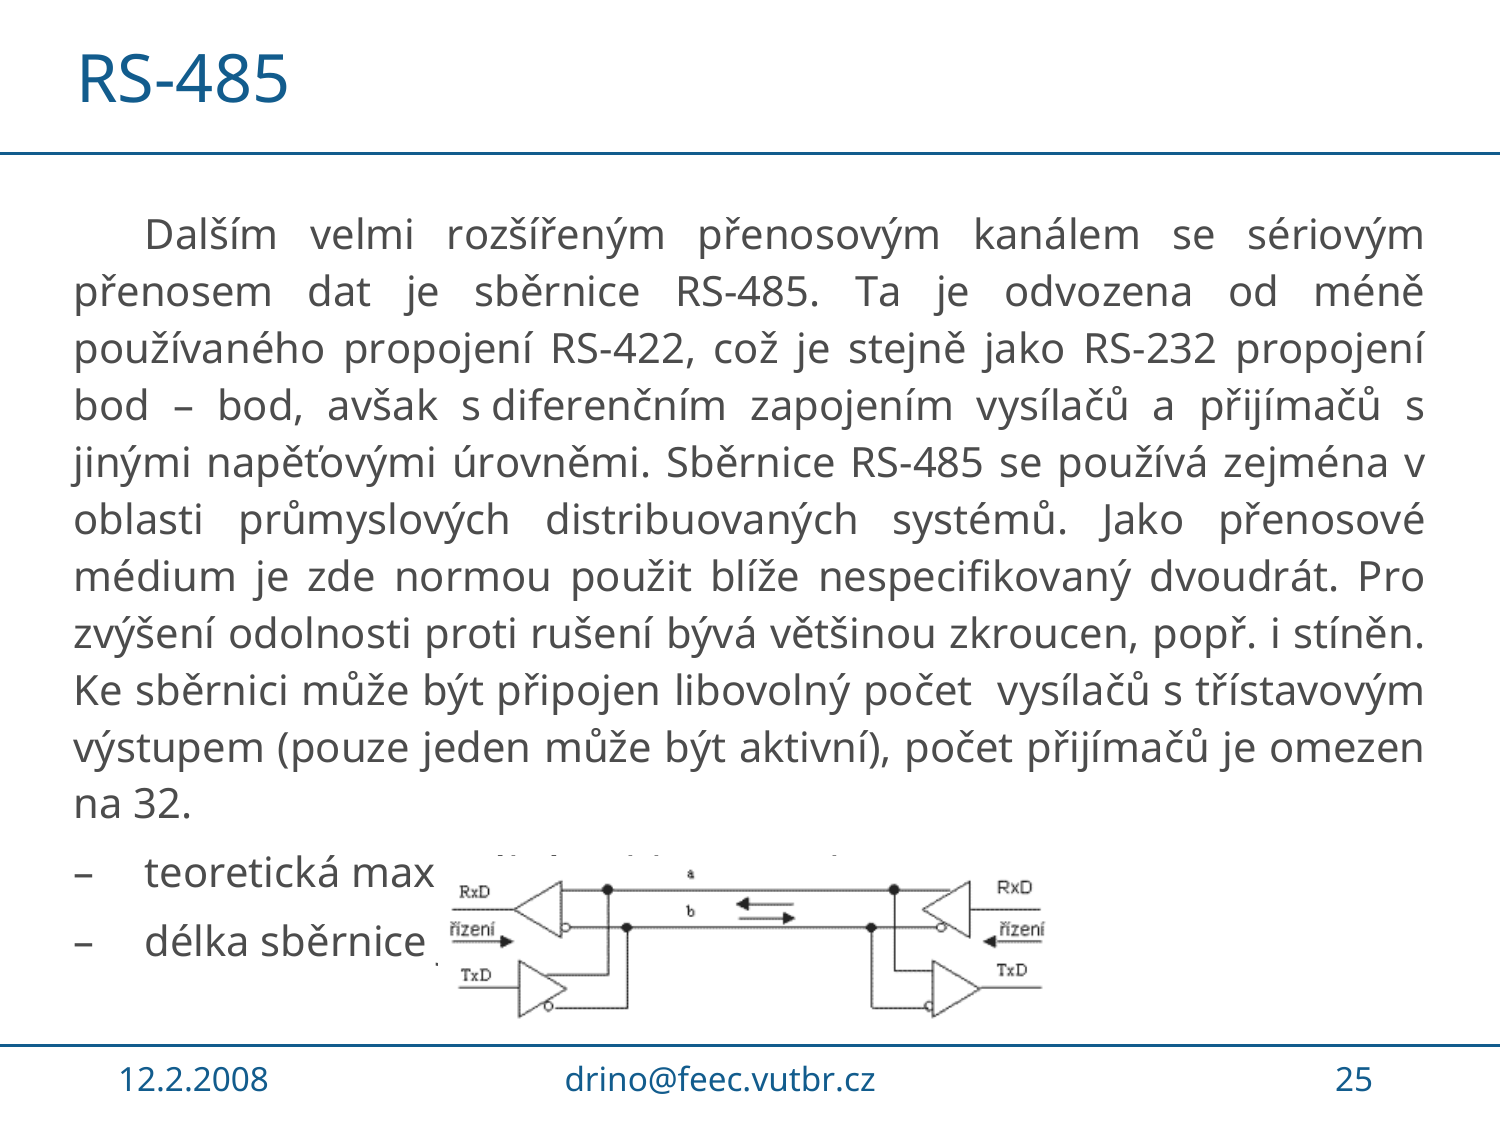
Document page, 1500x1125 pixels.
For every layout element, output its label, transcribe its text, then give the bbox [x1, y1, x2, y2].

text_box Dalším velmi rozšířeným přenosovým kanálem se sériovým přenosem dat je sběrnice RS-485. Ta je odvozena od méně používaného propojení RS-422, což je stejně jako RS-232 propojení bod – bod, avšak s diferenčním zapojením vysílačů a přijímačů s jinými napěťovými úrovněmi. Sběrnice RS-485 se používá zejména v oblasti průmyslových distribuovaných systémů. Jako přenosové médium je zde normou použit blíže nespecifikovaný dvoudrát. Pro zvýšení odolnosti proti rušení bývá většinou zkroucen, popř. i stíněn. Ke sběrnici může být připojen libovolný počet vysílačů s třístavovým výstupem (pouze jeden může být aktivní), počet přijímačů je omezen na 32. – teoretická maximální rychlost 10 Mb/s; – délka sběrnice je omezena na 1200 m. [59, 196, 1442, 977]
text_box drino@feec.vutbr.cz [454, 1049, 987, 1125]
title RS-485 [0, 0, 1500, 152]
text_box 1 [1075, 1049, 1388, 1125]
picture [438, 856, 1063, 1026]
text_box 12.2.2008 [103, 1049, 432, 1125]
